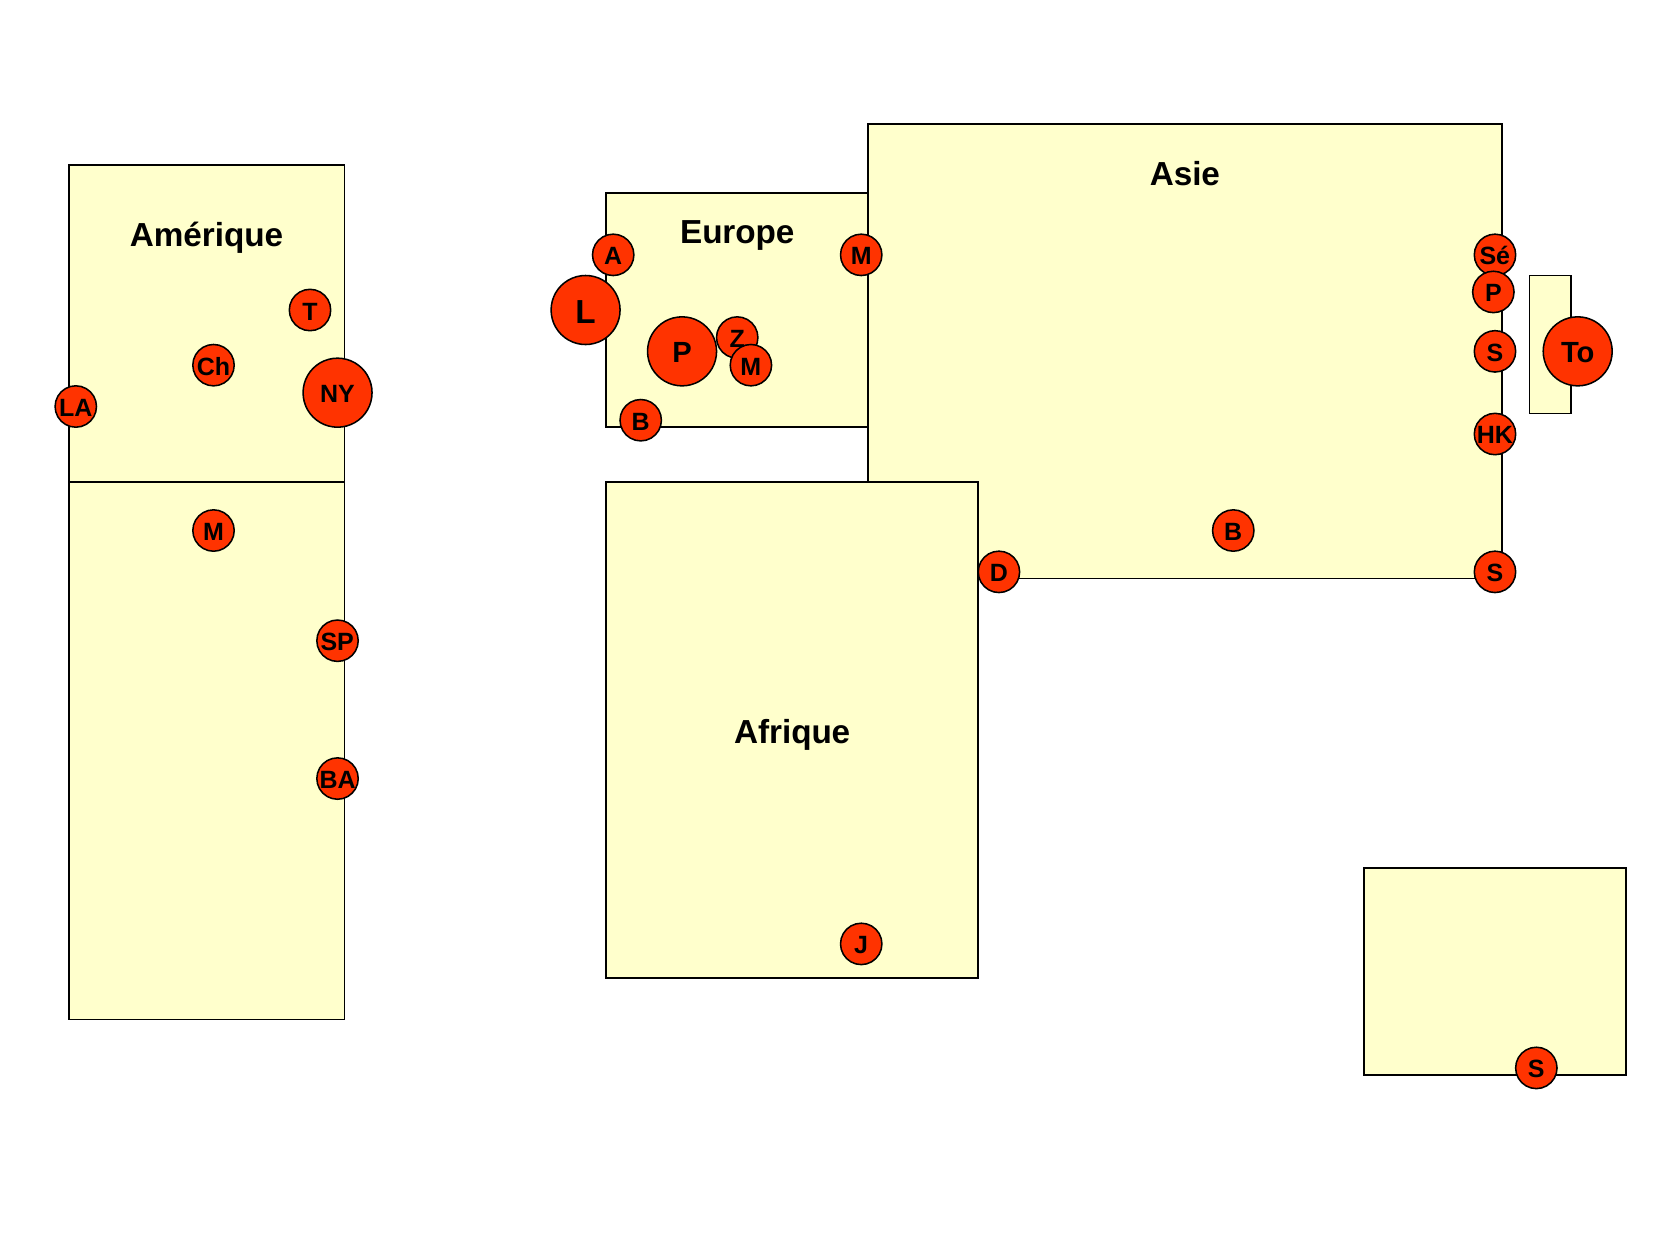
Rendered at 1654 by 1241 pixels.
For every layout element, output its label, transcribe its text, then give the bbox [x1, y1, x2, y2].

text_box [1364, 868, 1626, 1075]
text_box M [730, 344, 772, 386]
text_box J [840, 923, 882, 965]
text_box M [840, 234, 882, 276]
text_box NY [303, 358, 373, 428]
text_box P [647, 316, 717, 386]
text_box [1529, 275, 1571, 414]
text_box T [289, 289, 331, 331]
text_box D [978, 551, 1020, 593]
text_box S [1474, 551, 1516, 593]
text_box Ch [192, 344, 235, 386]
text_box Amérique [68, 165, 345, 1020]
text_box S [1474, 330, 1516, 373]
text_box Sé [1474, 234, 1516, 274]
text_box M [192, 509, 235, 552]
text_box Afrique [606, 482, 979, 979]
text_box B [620, 399, 662, 441]
text_box L [551, 275, 621, 345]
text_box To [1543, 316, 1613, 386]
text_box A [592, 234, 634, 276]
text_box HK [1474, 413, 1516, 455]
text_box Z [716, 316, 758, 358]
text_box B [1212, 509, 1254, 552]
text_box LA [55, 385, 97, 428]
text_box Europe [606, 192, 868, 428]
text_box Asie [868, 123, 1502, 579]
text_box SP [316, 620, 359, 662]
text_box S [1515, 1047, 1558, 1089]
text_box BA [316, 757, 359, 800]
text_box P [1472, 271, 1515, 313]
